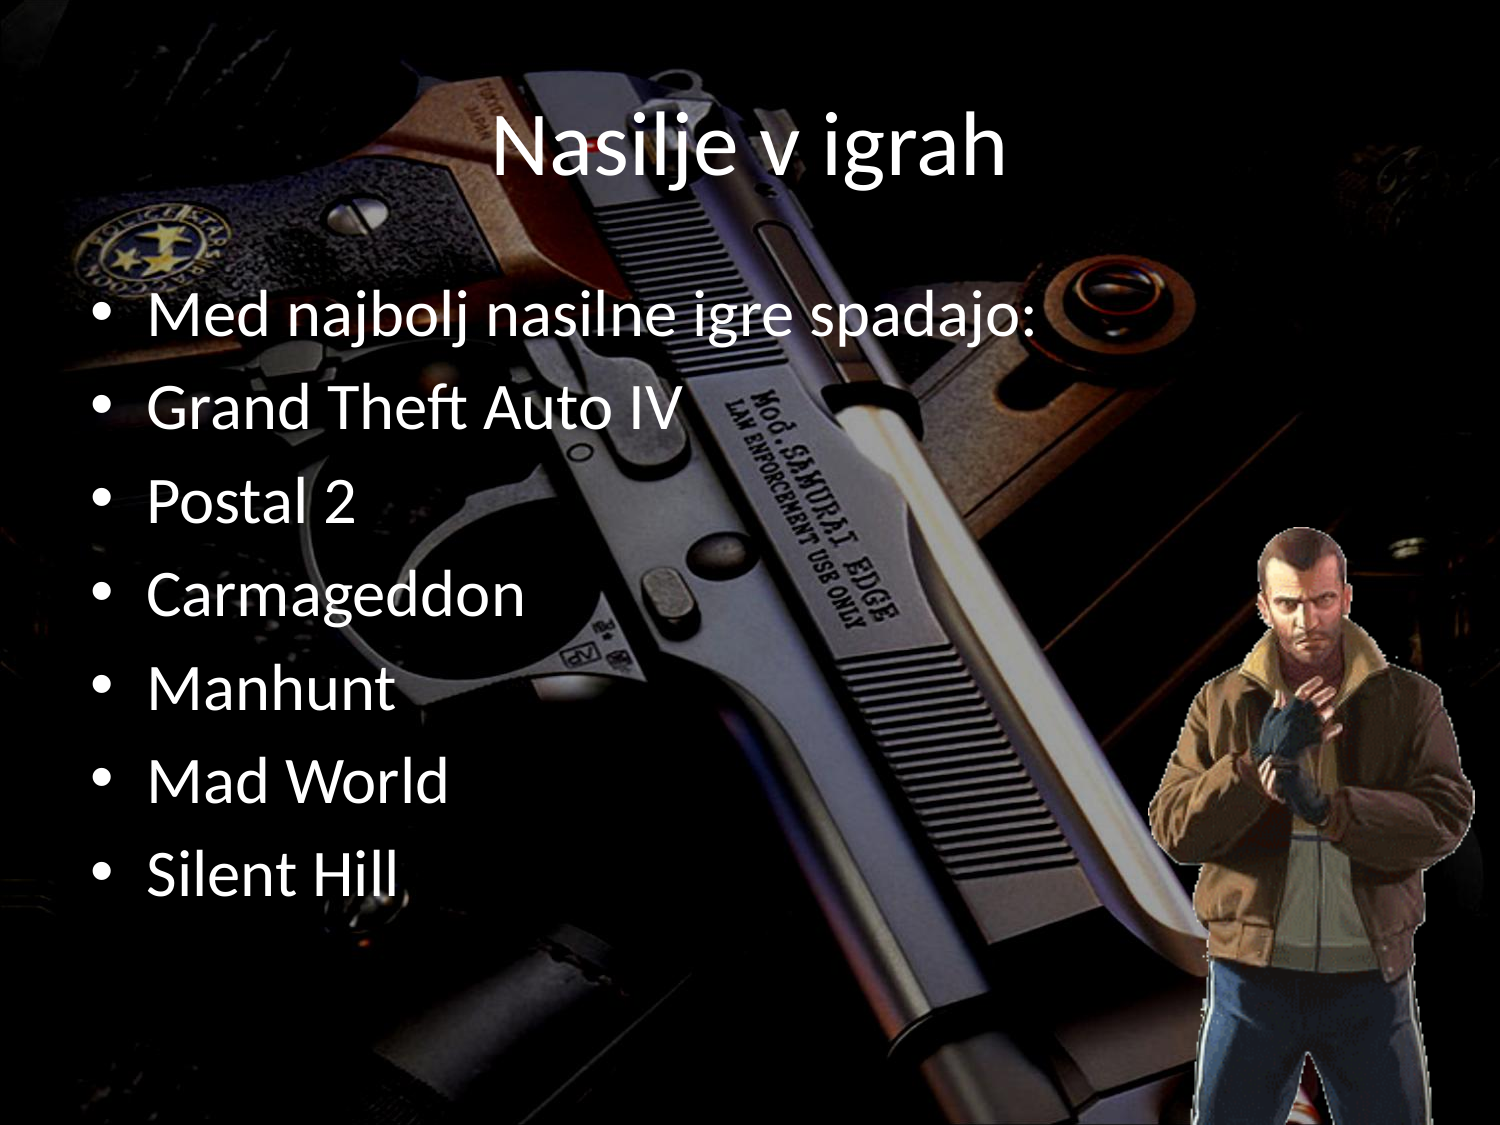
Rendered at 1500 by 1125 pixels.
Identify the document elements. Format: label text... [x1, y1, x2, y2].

list Med najbolj nasilne igre spadajo: Grand Theft Auto IV Postal 2 Carmageddon Manhunt Mad World Silent Hill [75, 262, 1425, 1005]
picture [0, 0, 1500, 1125]
title Nasilje v igrah [75, 45, 1425, 233]
